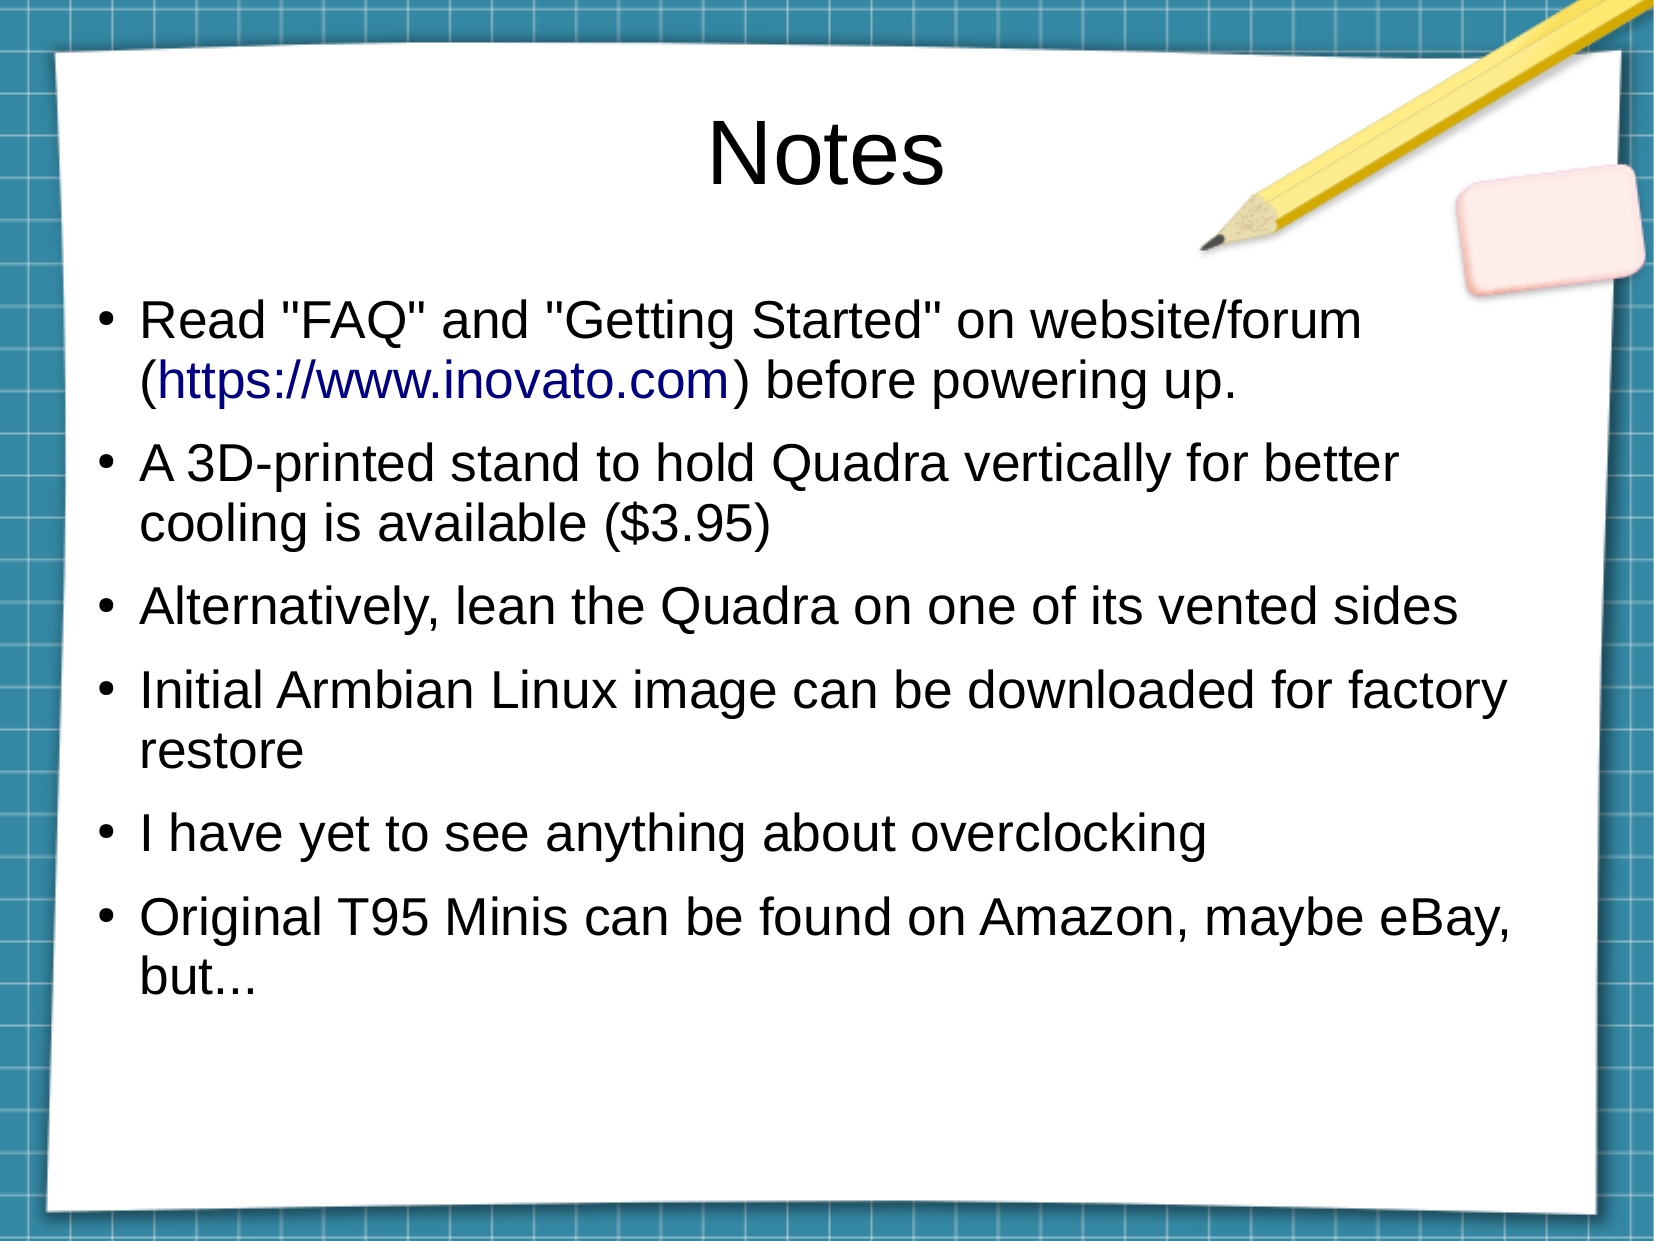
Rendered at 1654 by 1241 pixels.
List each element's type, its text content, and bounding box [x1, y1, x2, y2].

title Notes [82, 49, 1571, 257]
list Read "FAQ" and "Getting Started" on website/forum (https://www.inovato.com) before powering up. A 3D-printed stand to hold Quadra vertically for better cooling is available ($3.95) Alternatively, lean the Quadra on one of its vented sides Initial Armbian Linux image can be downloaded for factory restore I have yet to see anything about overclocking Original T95 Minis can be found on Amazon, maybe eBay, but... [82, 290, 1571, 1010]
picture [0, 0, 1654, 1241]
